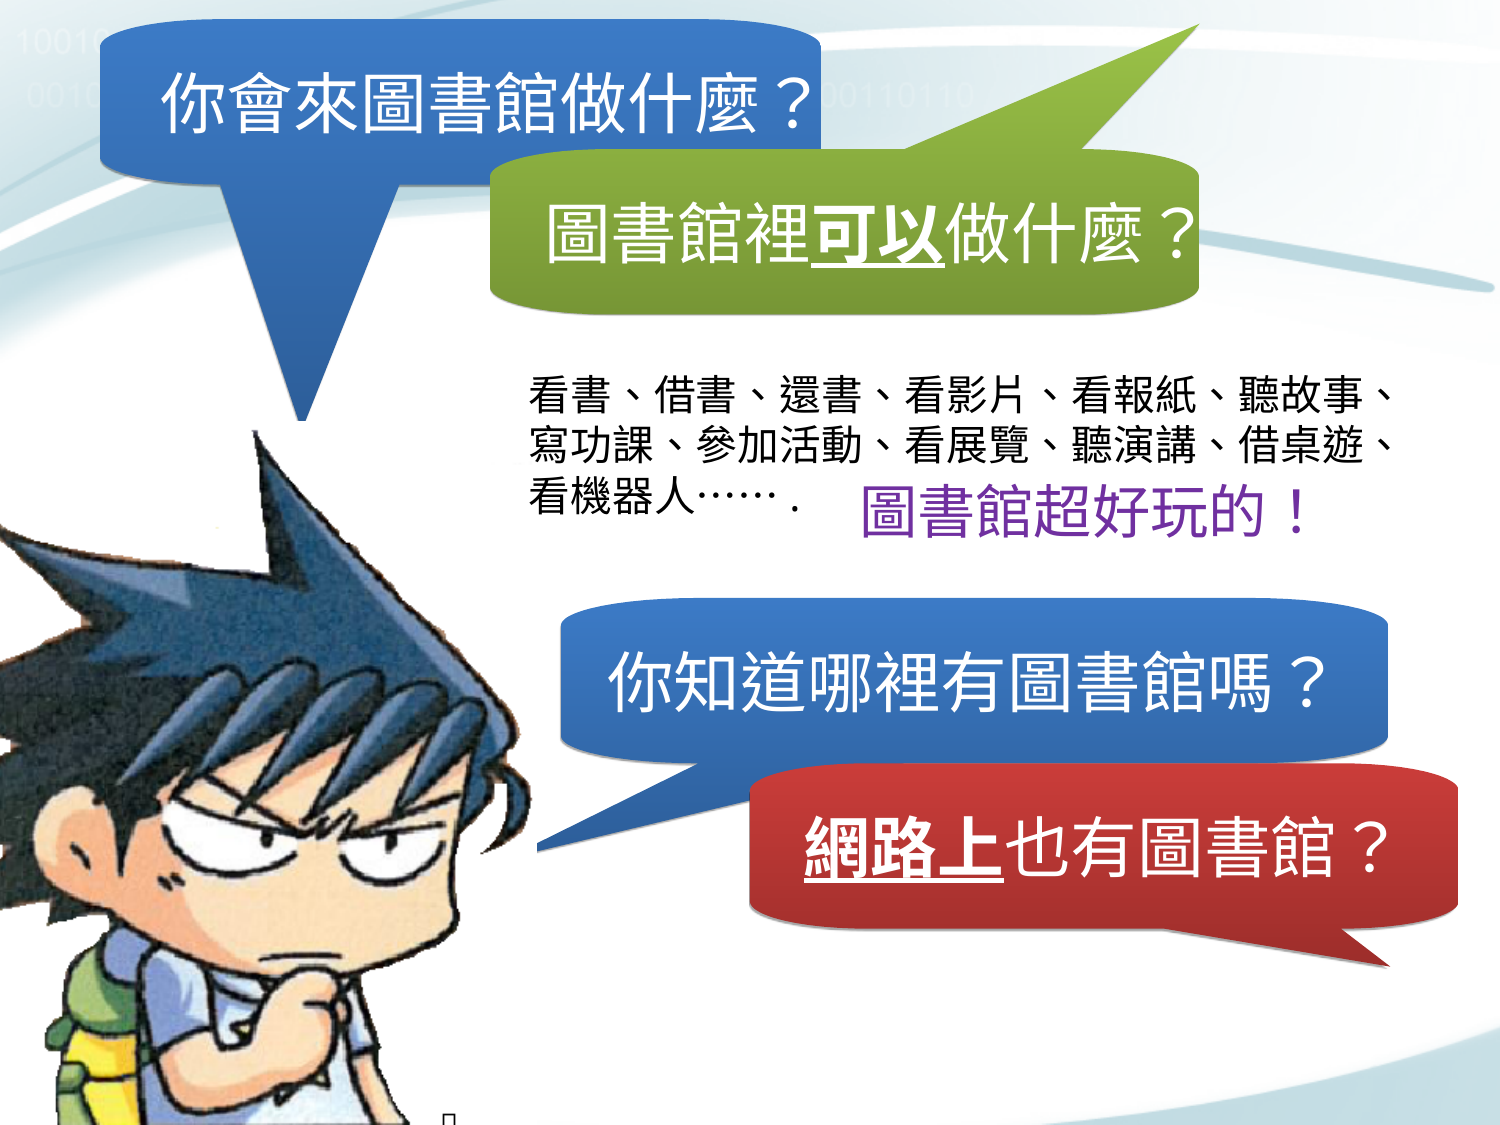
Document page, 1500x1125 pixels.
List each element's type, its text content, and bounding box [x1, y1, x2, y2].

text_box 你會來圖書館做什麼？ [100, 19, 821, 421]
text_box 看書、借書、還書、看影片、看報紙、聽故事、寫功課、參加活動、看展覽、聽演講、借桌遊、看機器人……. [513, 361, 1400, 529]
text_box 圖書館裡可以做什麼？ [490, 23, 1200, 315]
text_box 網路上也有圖書館？ [749, 763, 1459, 967]
text_box 你知道哪裡有圖書館嗎？ [537, 597, 1388, 852]
picture [0, 421, 537, 1125]
text_box 圖書館超好玩的！ [844, 468, 1329, 553]
